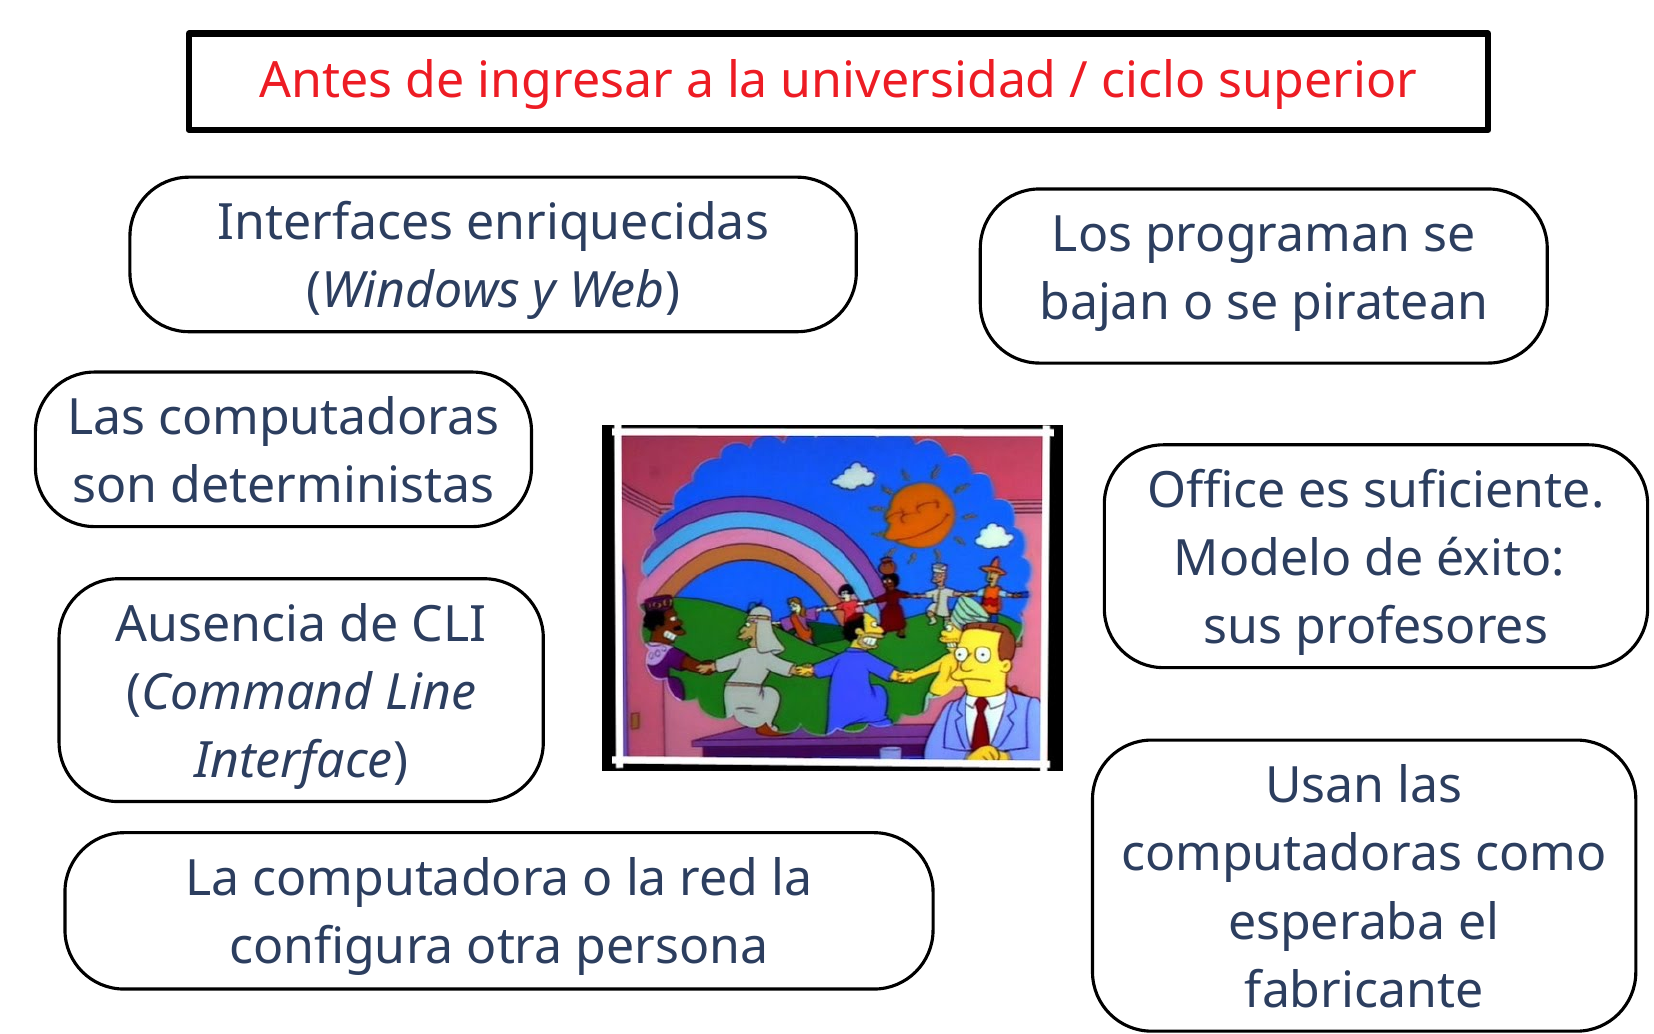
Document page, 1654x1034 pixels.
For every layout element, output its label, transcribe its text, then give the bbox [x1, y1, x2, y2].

text_box Office es suficiente. Modelo de éxito: sus profesores [1104, 444, 1648, 647]
text_box Interfaces enriquecidas (Windows y Web) [129, 177, 857, 328]
text_box Ausencia de CLI (Command Line Interface) [59, 578, 544, 781]
text_box Las computadoras son deterministas [35, 372, 532, 517]
picture [602, 425, 1063, 771]
text_box Los programan se bajan o se piratean [980, 188, 1548, 364]
text_box [1122, 647, 1619, 666]
text_box La computadora o la red la configura otra persona [64, 832, 934, 990]
text_box Antes de ingresar a la universidad / ciclo superior [188, 33, 1489, 130]
text_box [23, 107, 1619, 833]
text_box Usan las computadoras como esperaba el fabricante [1092, 740, 1636, 1004]
